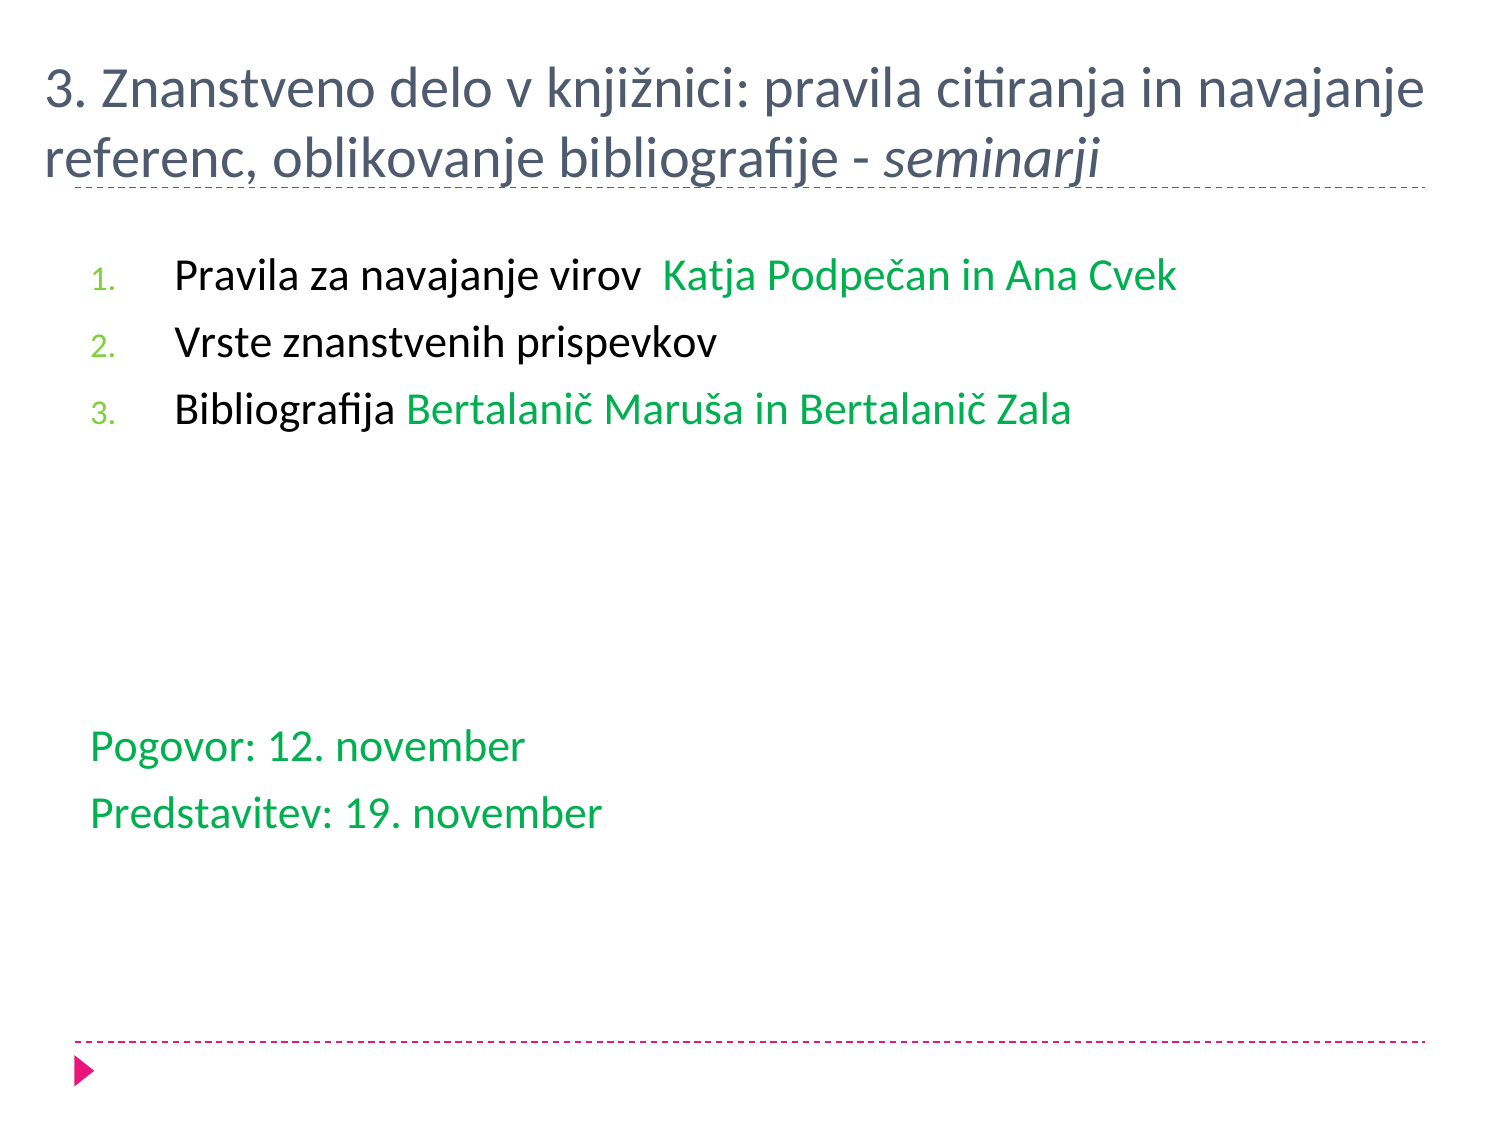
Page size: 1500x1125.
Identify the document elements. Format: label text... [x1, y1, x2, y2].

title 3. Znanstveno delo v knjižnici: pravila citiranja in navajanje referenc, oblikovanje bibliografije - seminarji [29, 33, 1471, 197]
list Pravila za navajanje virov Katja Podpečan in Ana Cvek Vrste znanstvenih prispevkov Bibliografija Bertalanič Maruša in Bertalanič Zala Pogovor: 12. november Predstavitev: 19. november [75, 236, 1426, 1047]
